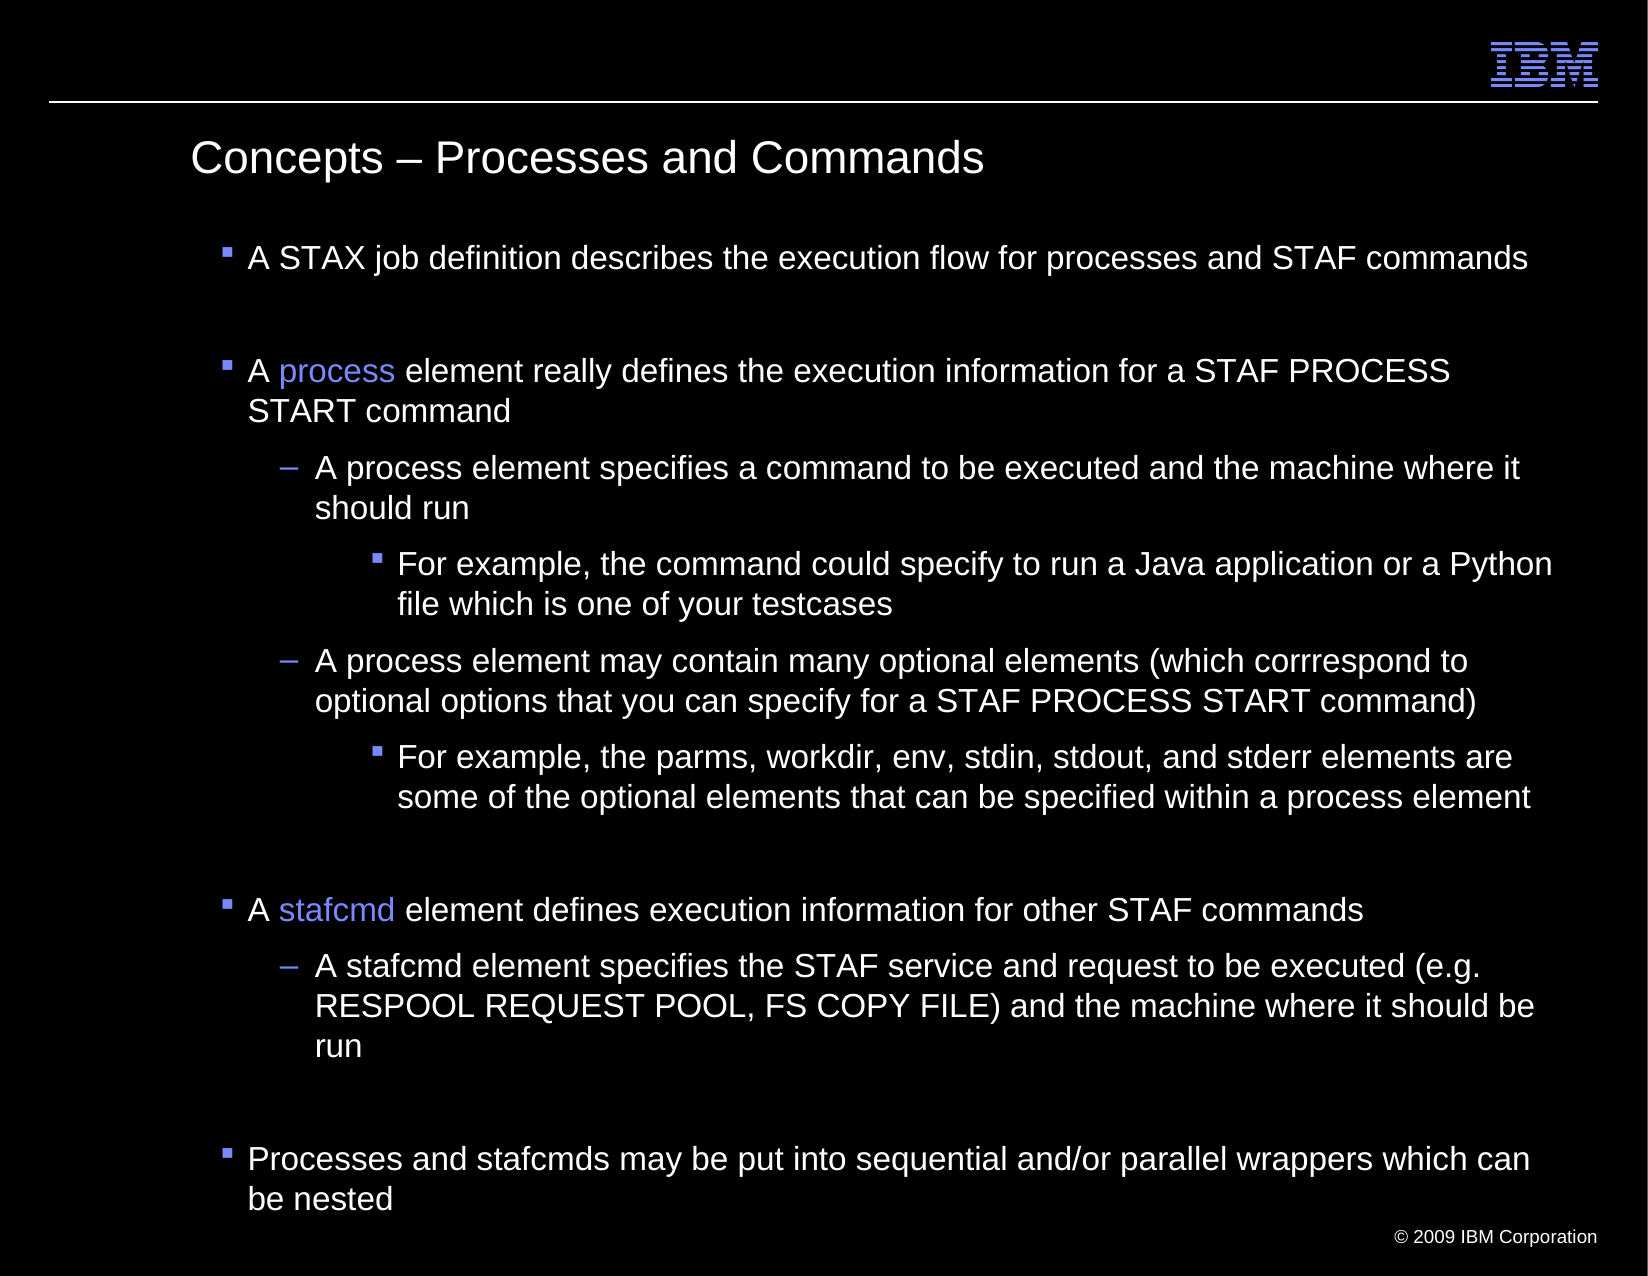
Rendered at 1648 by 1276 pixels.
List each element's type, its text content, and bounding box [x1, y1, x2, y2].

text_box A STAX job definition describes the execution flow for processes and STAF commands A process element really defines the execution information for a STAF PROCESS START command A process element specifies a command to be executed and the machine where it should run For example, the command could specify to run a Java application or a Python file which is one of your testcases A process element may contain many optional elements (which corrrespond to optional options that you can specify for a STAF PROCESS START command) For example, the parms, workdir, env, stdin, stdout, and stderr elements are some of the optional elements that can be specified within a process element A stafcmd element defines execution information for other STAF commands A stafcmd element specifies the STAF service and request to be executed (e.g. RESPOOL REQUEST POOL, FS COPY FILE) and the machine where it should be run Processes and stafcmds may be put into sequential and/or parallel wrappers which can be nested [219, 236, 1570, 1218]
picture [1491, 42, 1598, 87]
title Concepts – Processes and Commands [173, 125, 1648, 219]
